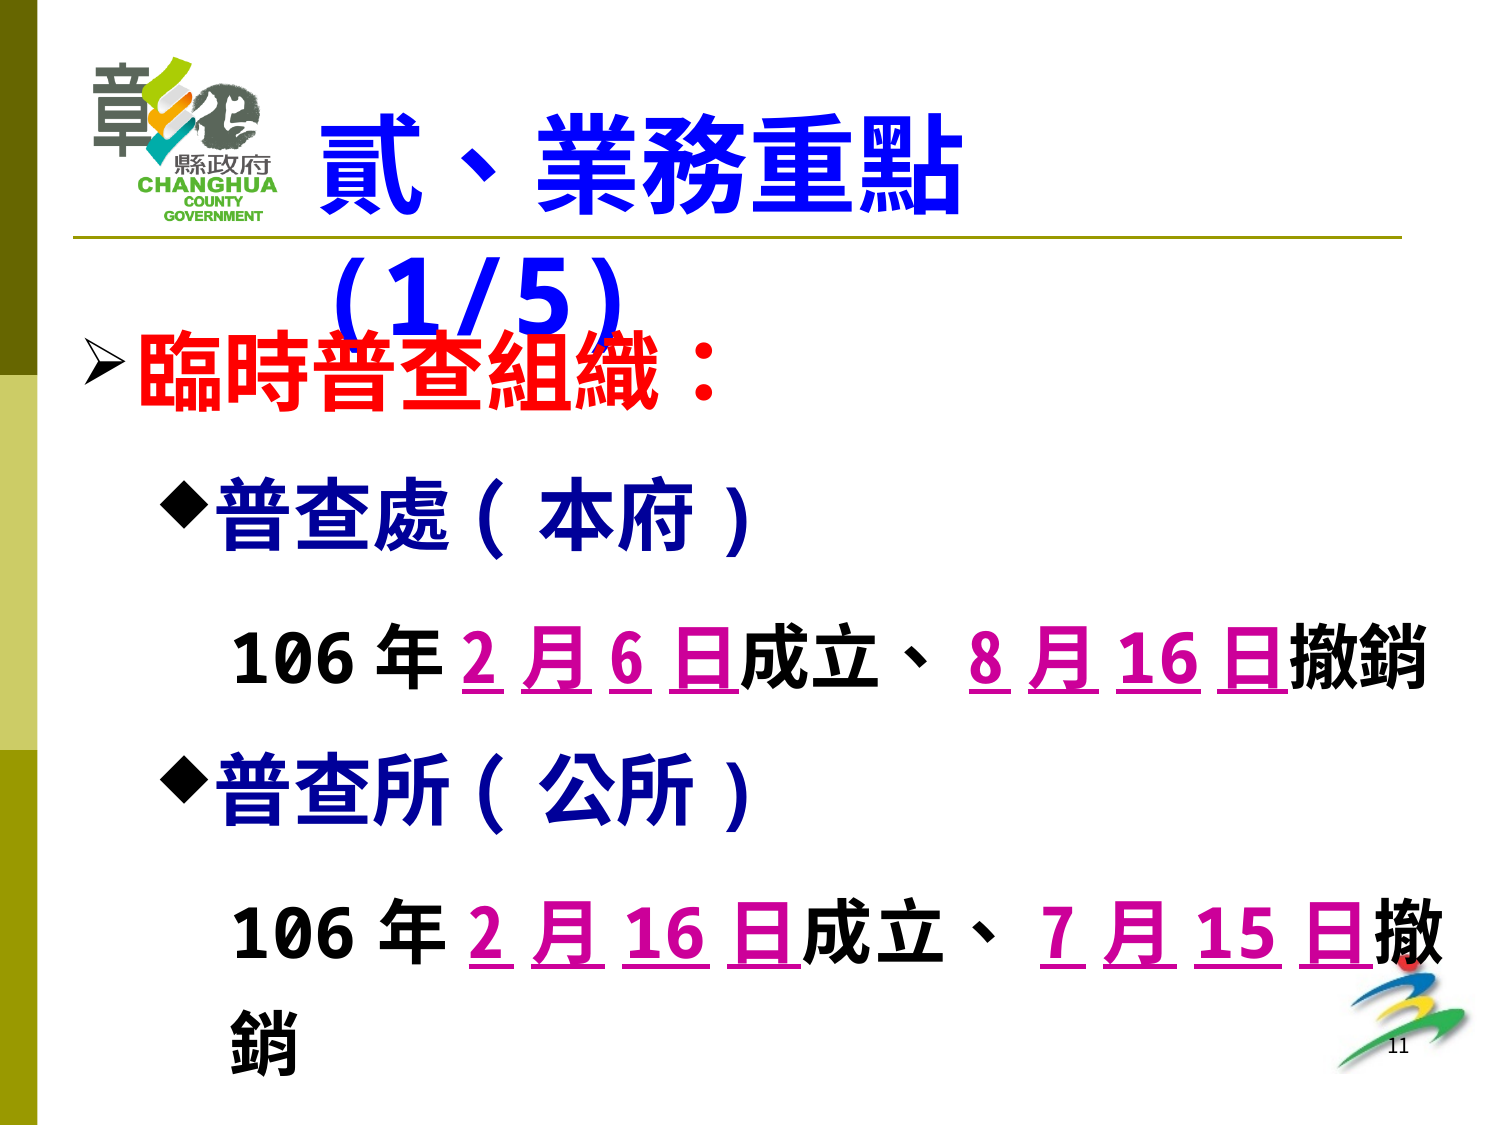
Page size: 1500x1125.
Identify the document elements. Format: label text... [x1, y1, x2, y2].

title 貳、業務重點(1/5) [301, 90, 1235, 224]
text_box <編號> [1074, 1028, 1426, 1101]
picture [57, 42, 313, 235]
list 臨時普查組織： 普查處(本府) 106年2月6日成立、8月16日撤銷 普查所(公所) 106年2月16日成立、7月15日撤銷 [64, 302, 1459, 1028]
picture [1426, 934, 1477, 1074]
